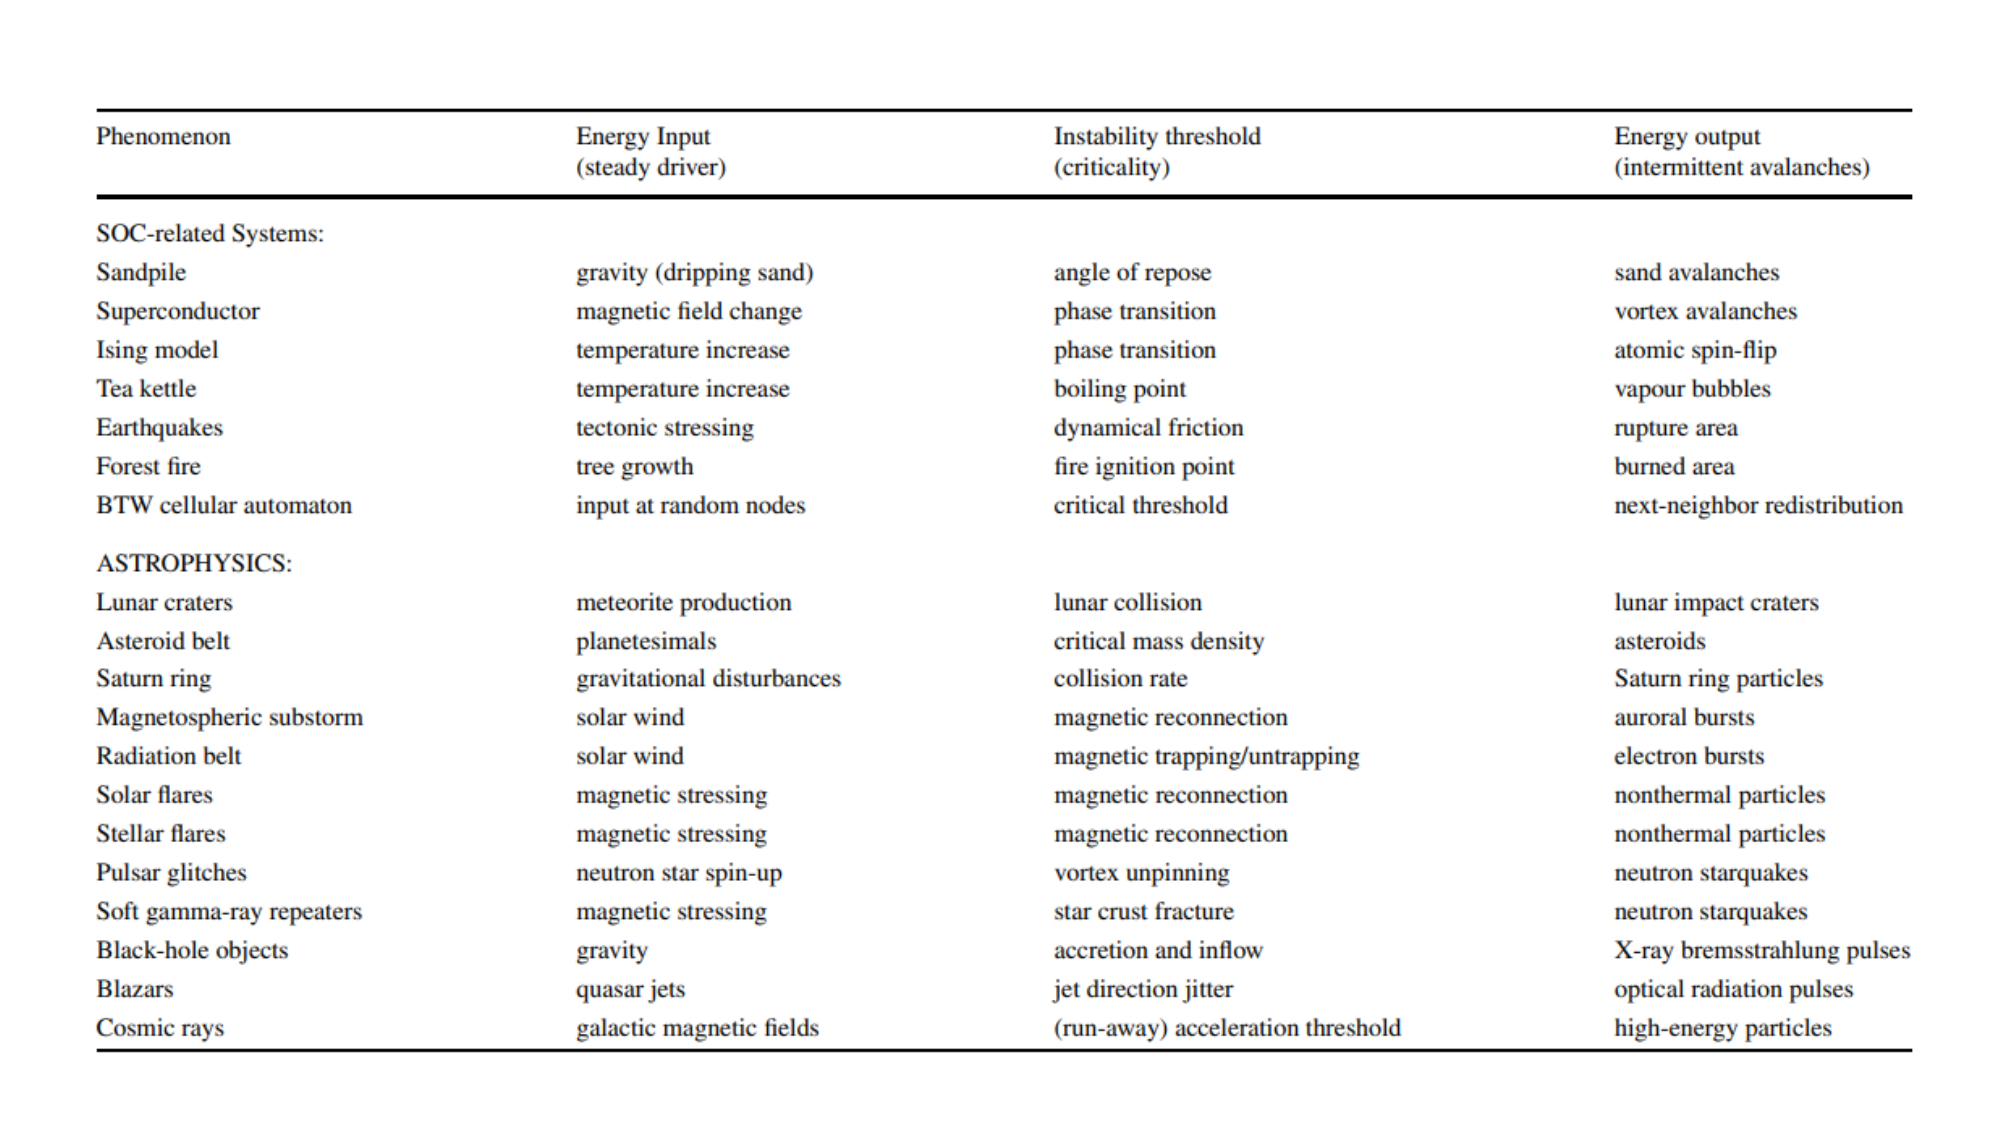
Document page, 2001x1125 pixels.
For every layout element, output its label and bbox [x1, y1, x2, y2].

picture [68, 100, 1932, 1075]
